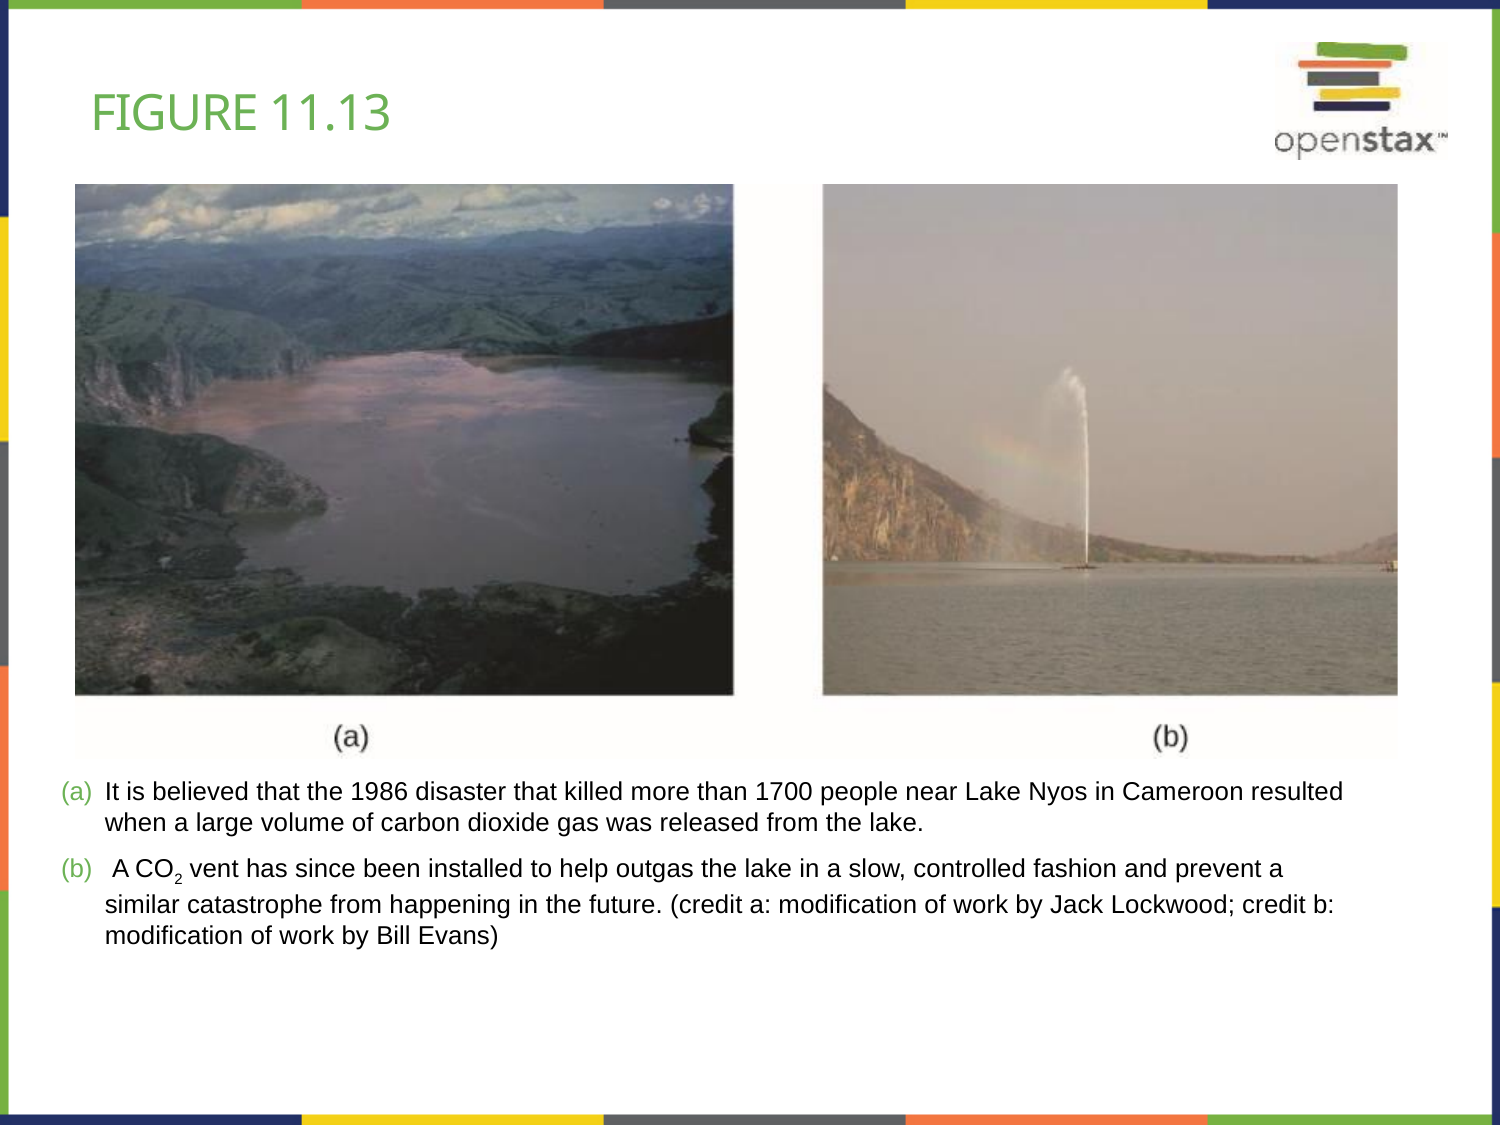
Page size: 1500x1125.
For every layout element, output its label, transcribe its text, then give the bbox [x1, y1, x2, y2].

list It is believed that the 1986 disaster that killed more than 1700 people near Lake Nyos in Cameroon resulted when a large volume of carbon dioxide gas was released from the lake. A CO2 vent has since been installed to help outgas the lake in a slow, controlled fashion and prevent a similar catastrophe from happening in the future. (credit a: modification of work by Jack Lockwood; credit b: modification of work by Bill Evans) [45, 767, 1369, 959]
title Figure 11.13 [75, 39, 1398, 148]
picture [0, 0, 1500, 1125]
